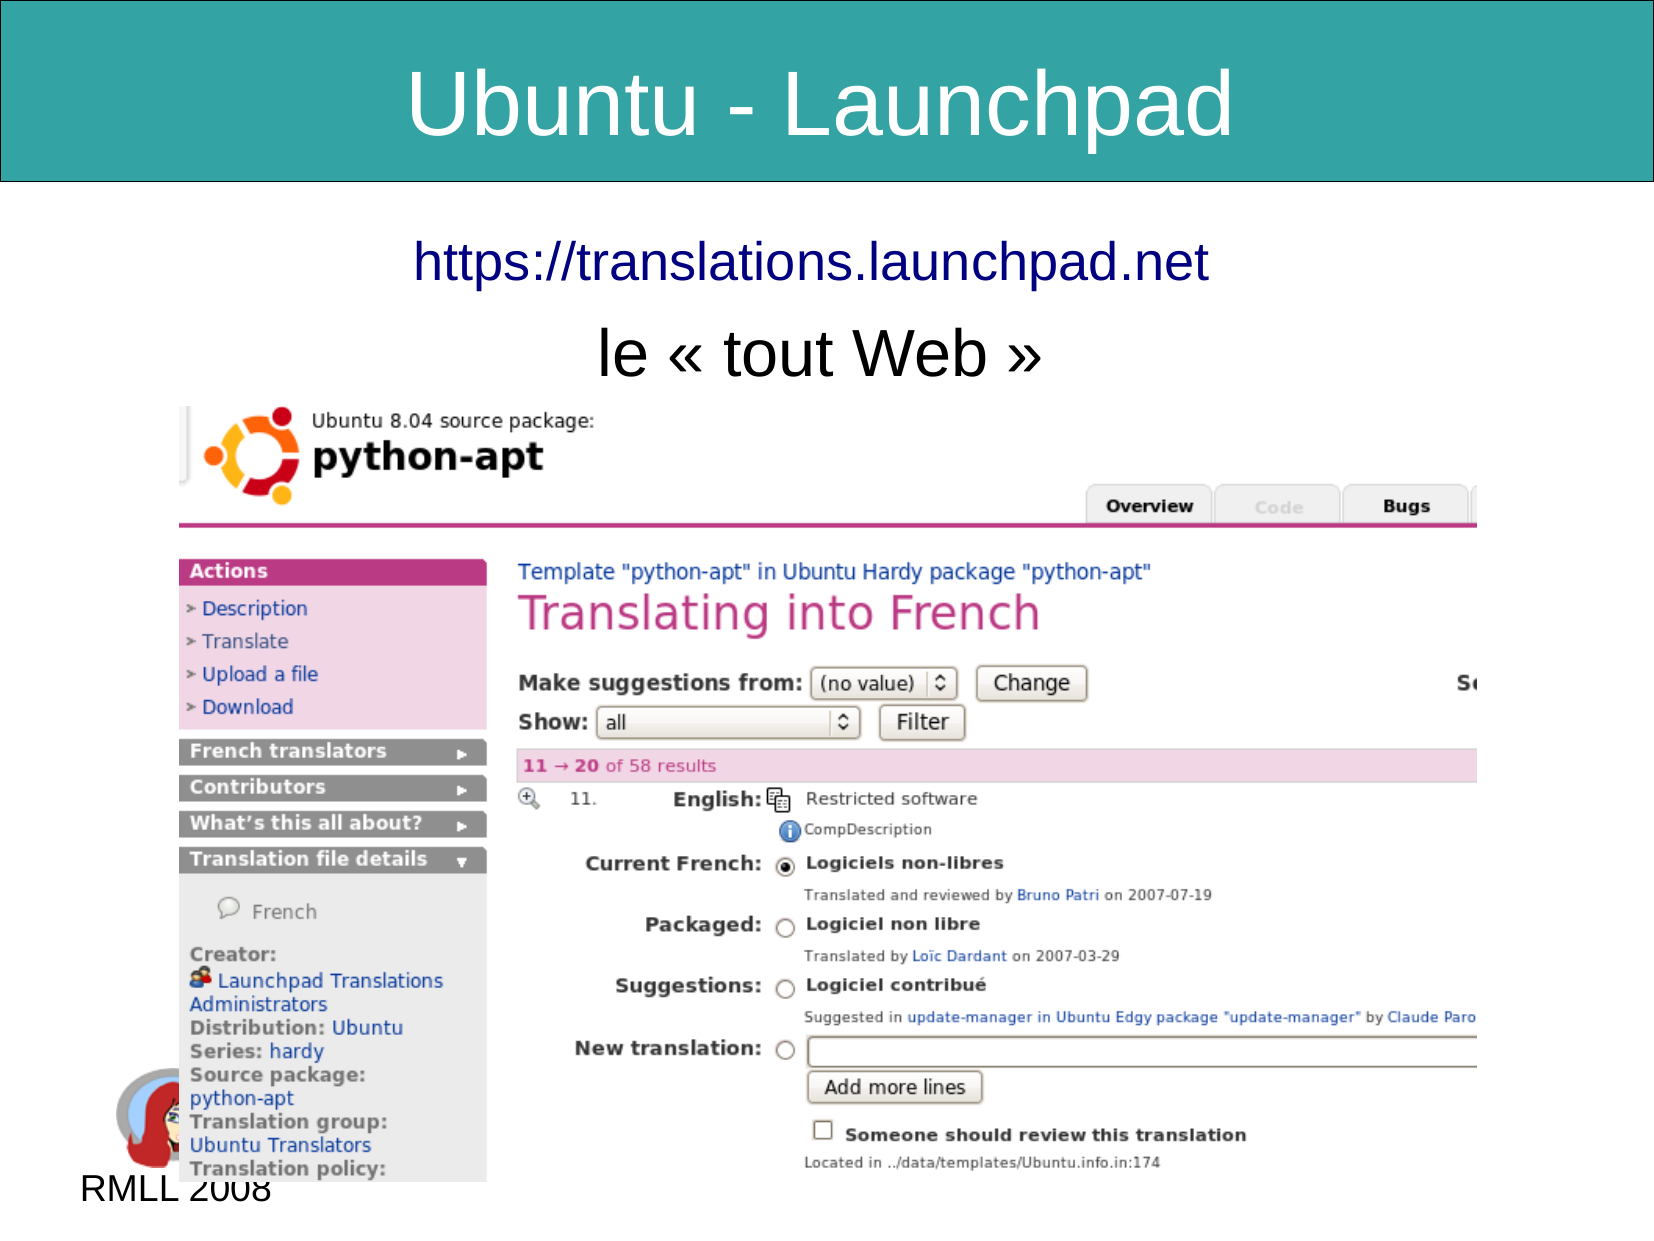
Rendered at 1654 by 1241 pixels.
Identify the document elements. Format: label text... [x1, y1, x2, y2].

subtitle le « tout Web » [76, 316, 1565, 1063]
text_box https://translations.launchpad.net [324, 224, 1300, 307]
picture [116, 406, 1477, 1182]
title Ubuntu - Launchpad [76, 0, 1565, 208]
